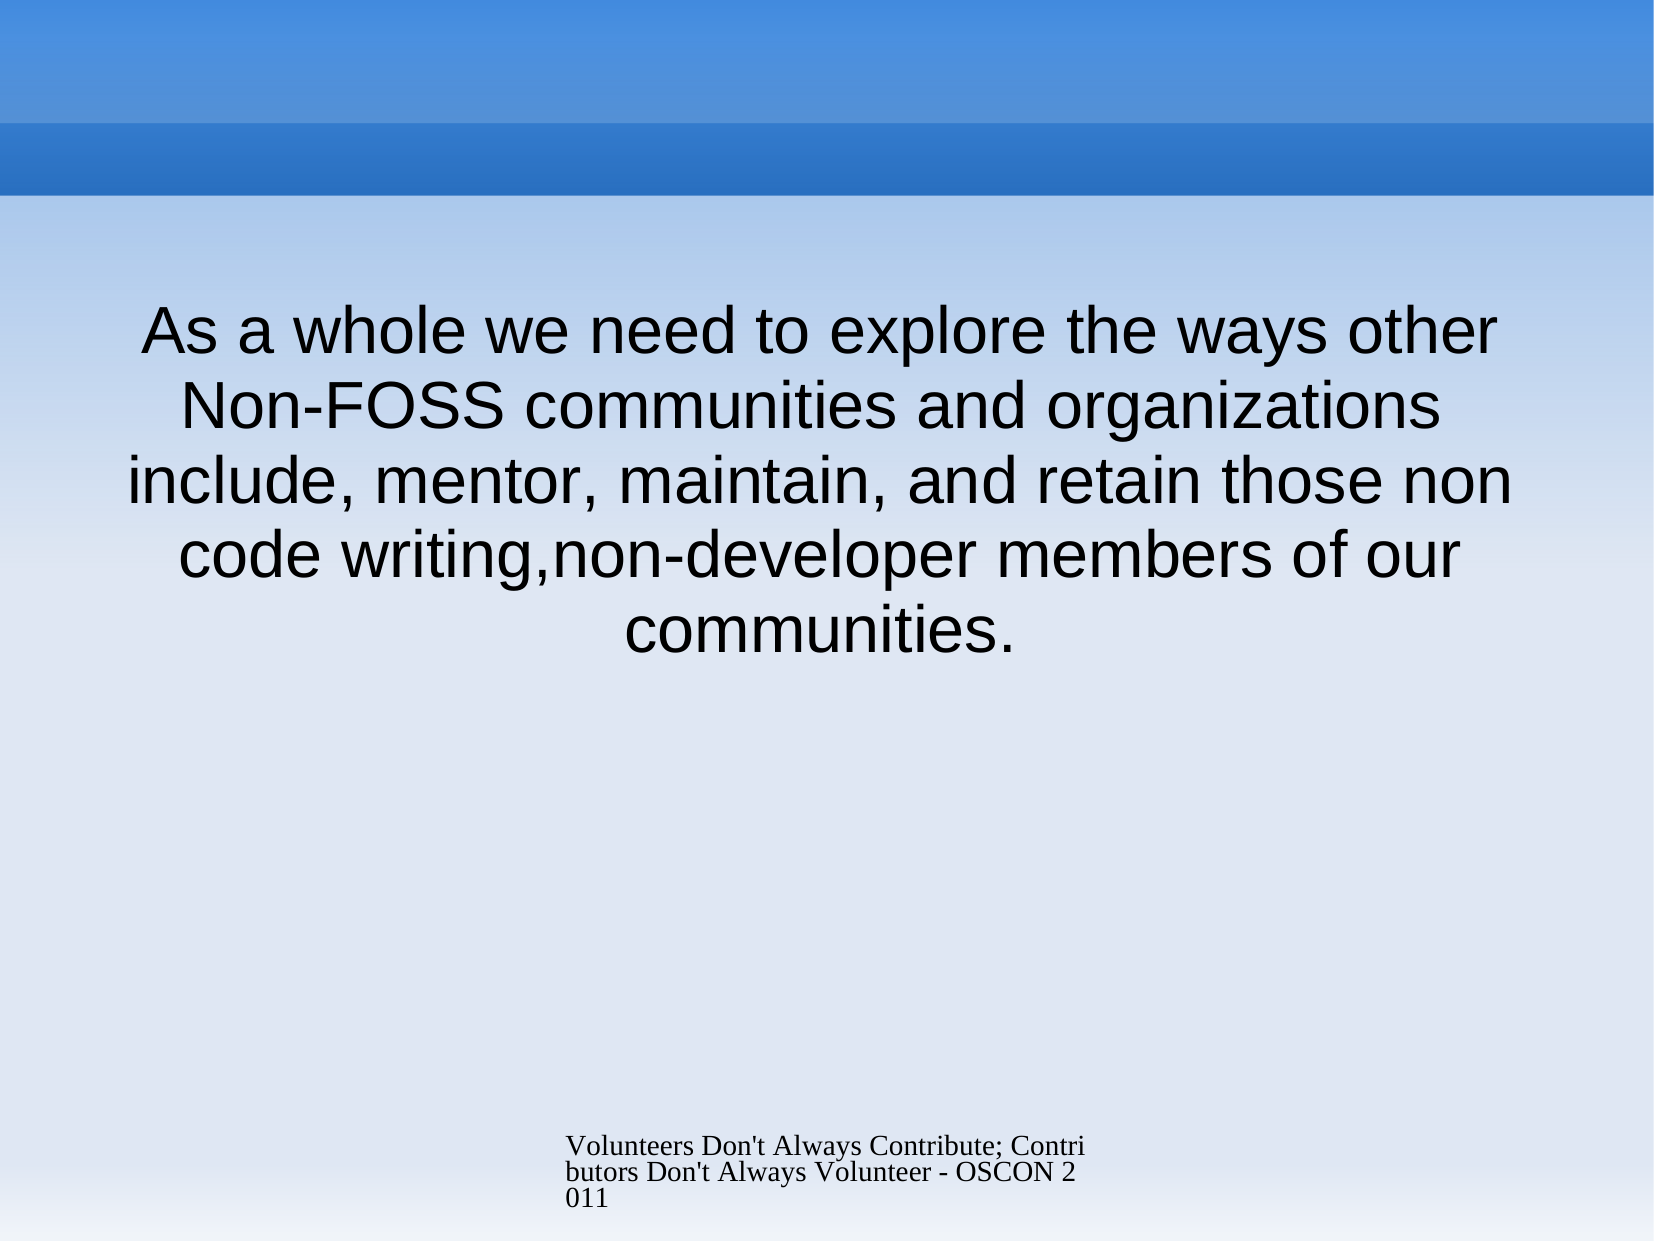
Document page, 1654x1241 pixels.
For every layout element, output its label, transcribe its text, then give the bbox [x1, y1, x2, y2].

subtitle As a whole we need to explore the ways other Non-FOSS communities and organizations include, mentor, maintain, and retain those non code writing,non-developer members of our communities. [76, 0, 1565, 1109]
picture [0, 0, 1654, 1241]
